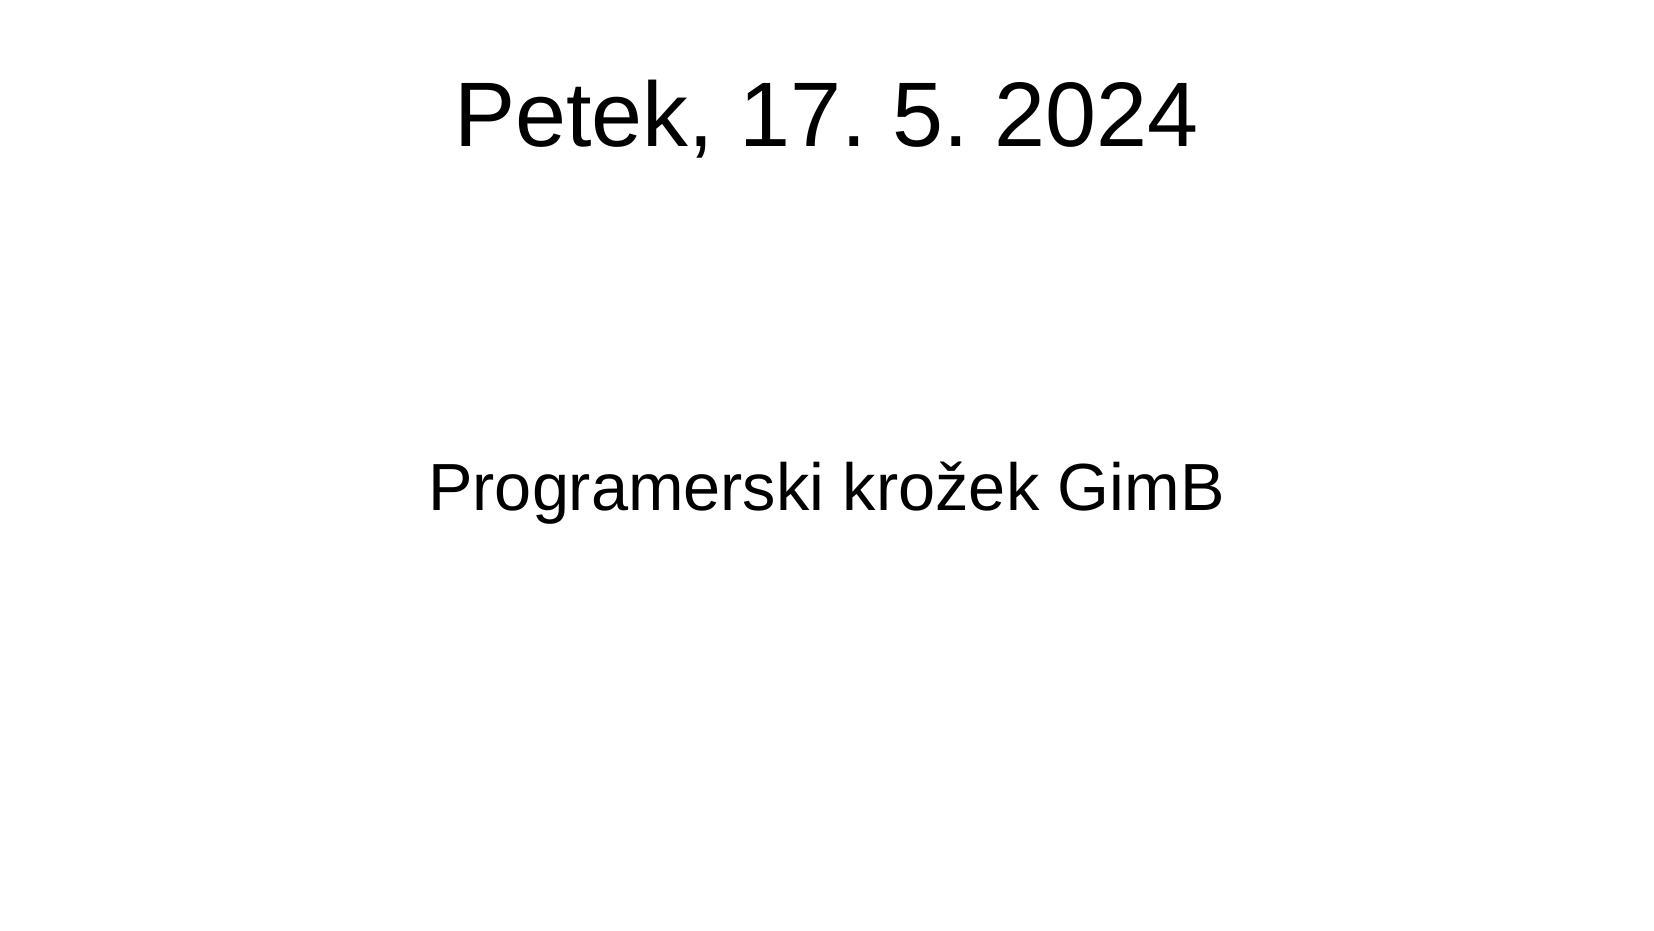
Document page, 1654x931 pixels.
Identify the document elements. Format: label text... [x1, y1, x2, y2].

title Petek, 17. 5. 2024 [82, 37, 1571, 193]
subtitle Programerski krožek GimB [82, 217, 1571, 758]
